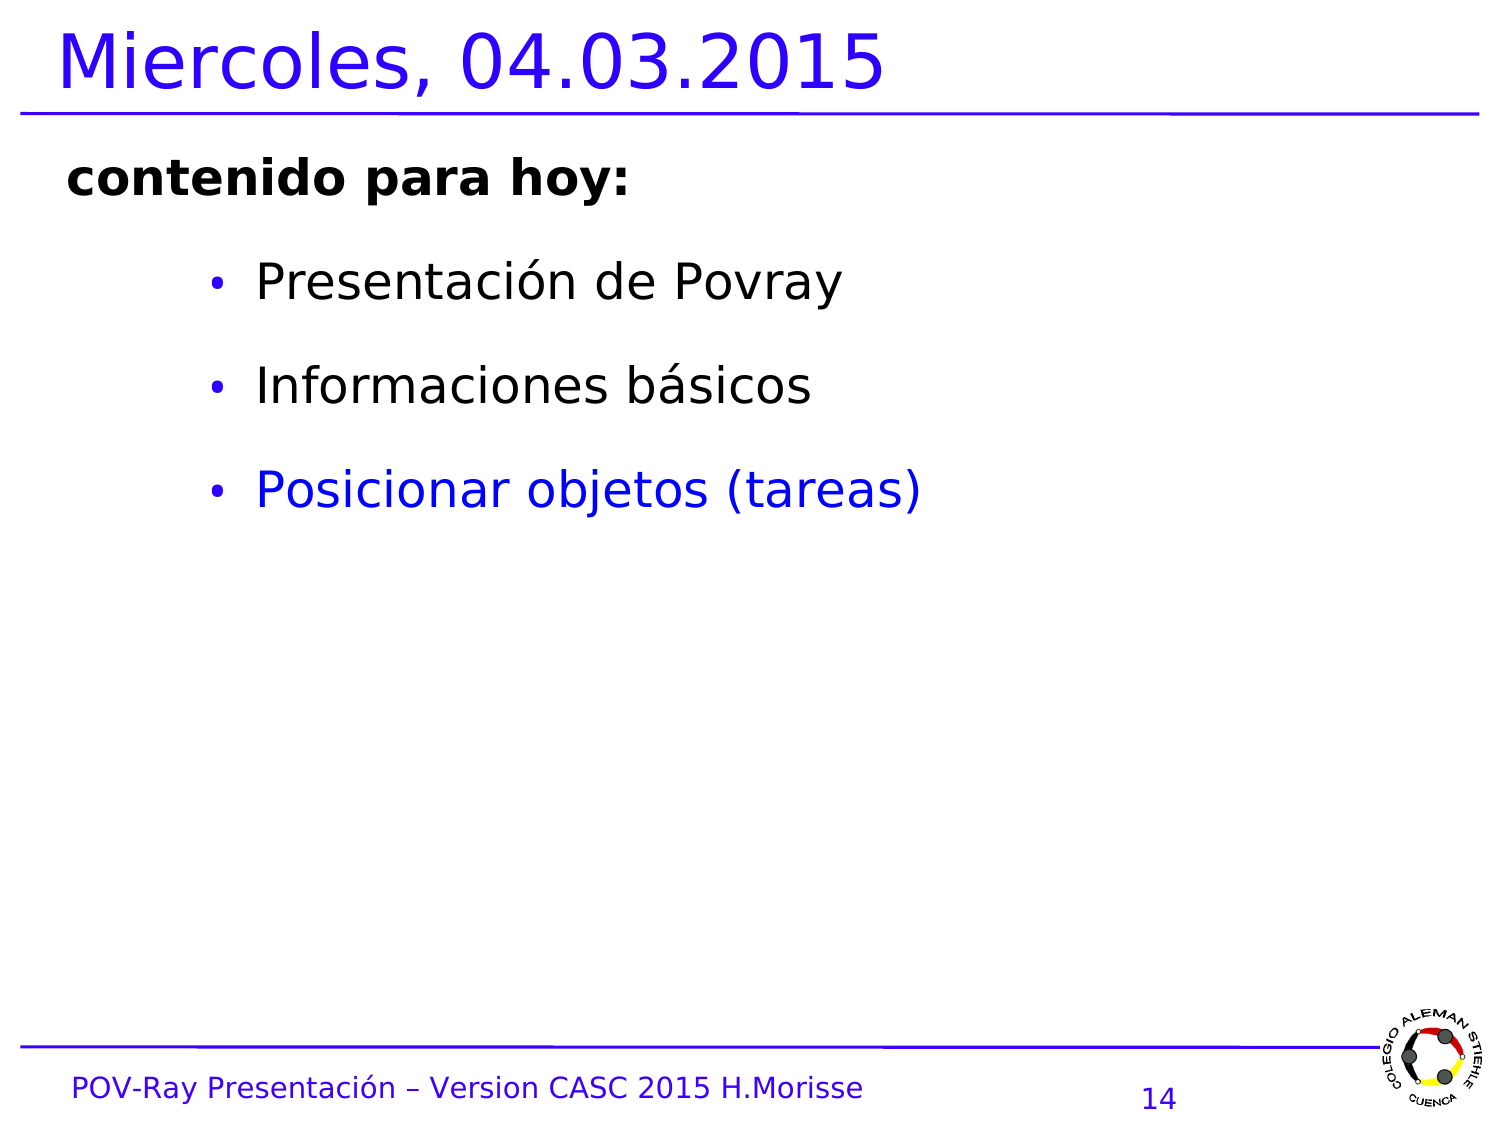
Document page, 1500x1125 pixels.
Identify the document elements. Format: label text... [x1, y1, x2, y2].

list contenido para hoy: Presentación de Povray Informaciones básicos Posicionar objetos (tareas) [52, 148, 1471, 1031]
picture [1380, 1004, 1486, 1110]
title Miercoles, 04.03.2015 [29, 11, 1152, 114]
